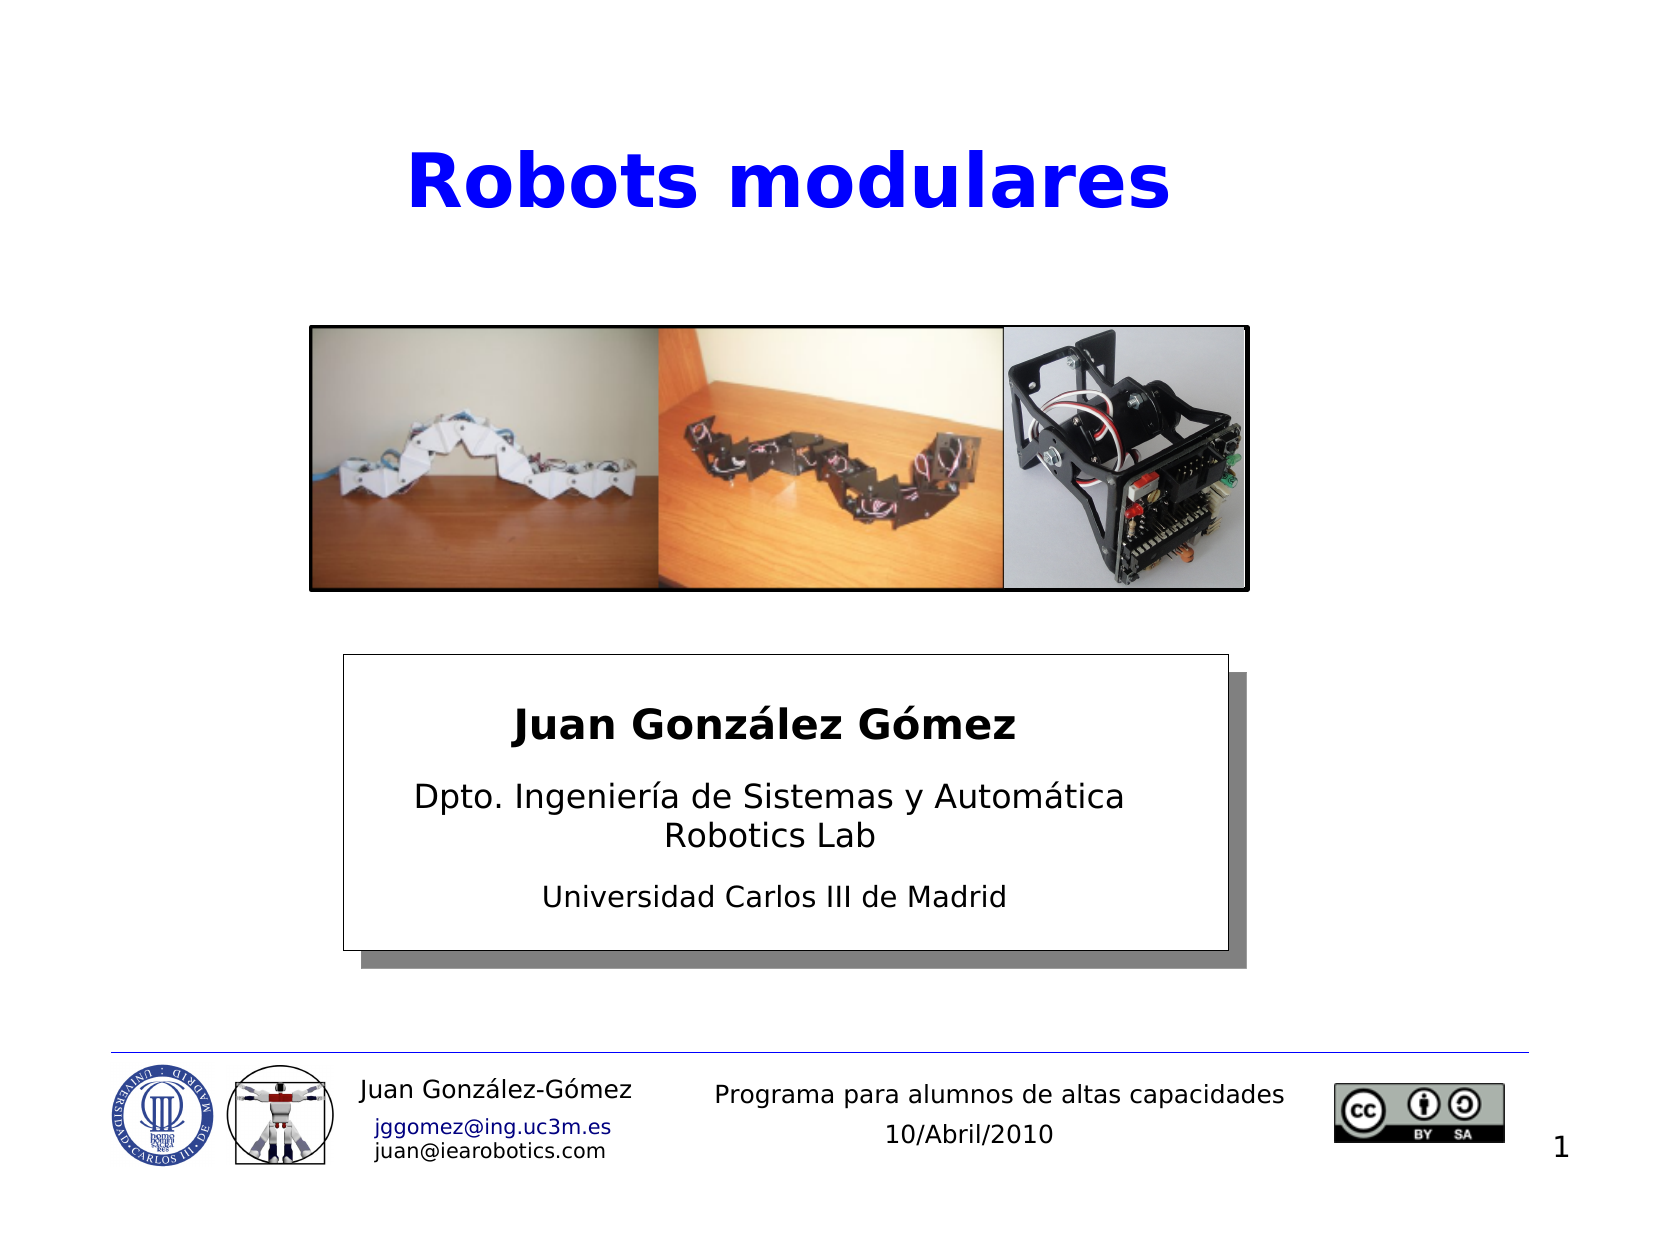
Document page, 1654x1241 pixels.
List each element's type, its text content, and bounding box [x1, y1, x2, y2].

text_box Juan González Gómez [498, 693, 1032, 760]
text_box Juan González-Gómez [345, 1067, 648, 1113]
text_box Universidad Carlos III de Madrid [527, 872, 1024, 926]
text_box Robots modulares [391, 130, 1188, 233]
text_box Programa para alumnos de altas capacidades [699, 1073, 1301, 1118]
text_box [343, 654, 1229, 951]
text_box jggomez@ing.uc3m.es juan@iearobotics.com [359, 1107, 627, 1172]
picture [311, 327, 1244, 590]
picture [110, 1062, 215, 1167]
picture [1334, 1083, 1505, 1143]
picture [226, 1065, 334, 1165]
text_box Dpto. Ingeniería de Sistemas y Automática Robotics Lab [399, 770, 1142, 863]
text_box 10/Abril/2010 [869, 1113, 1070, 1158]
